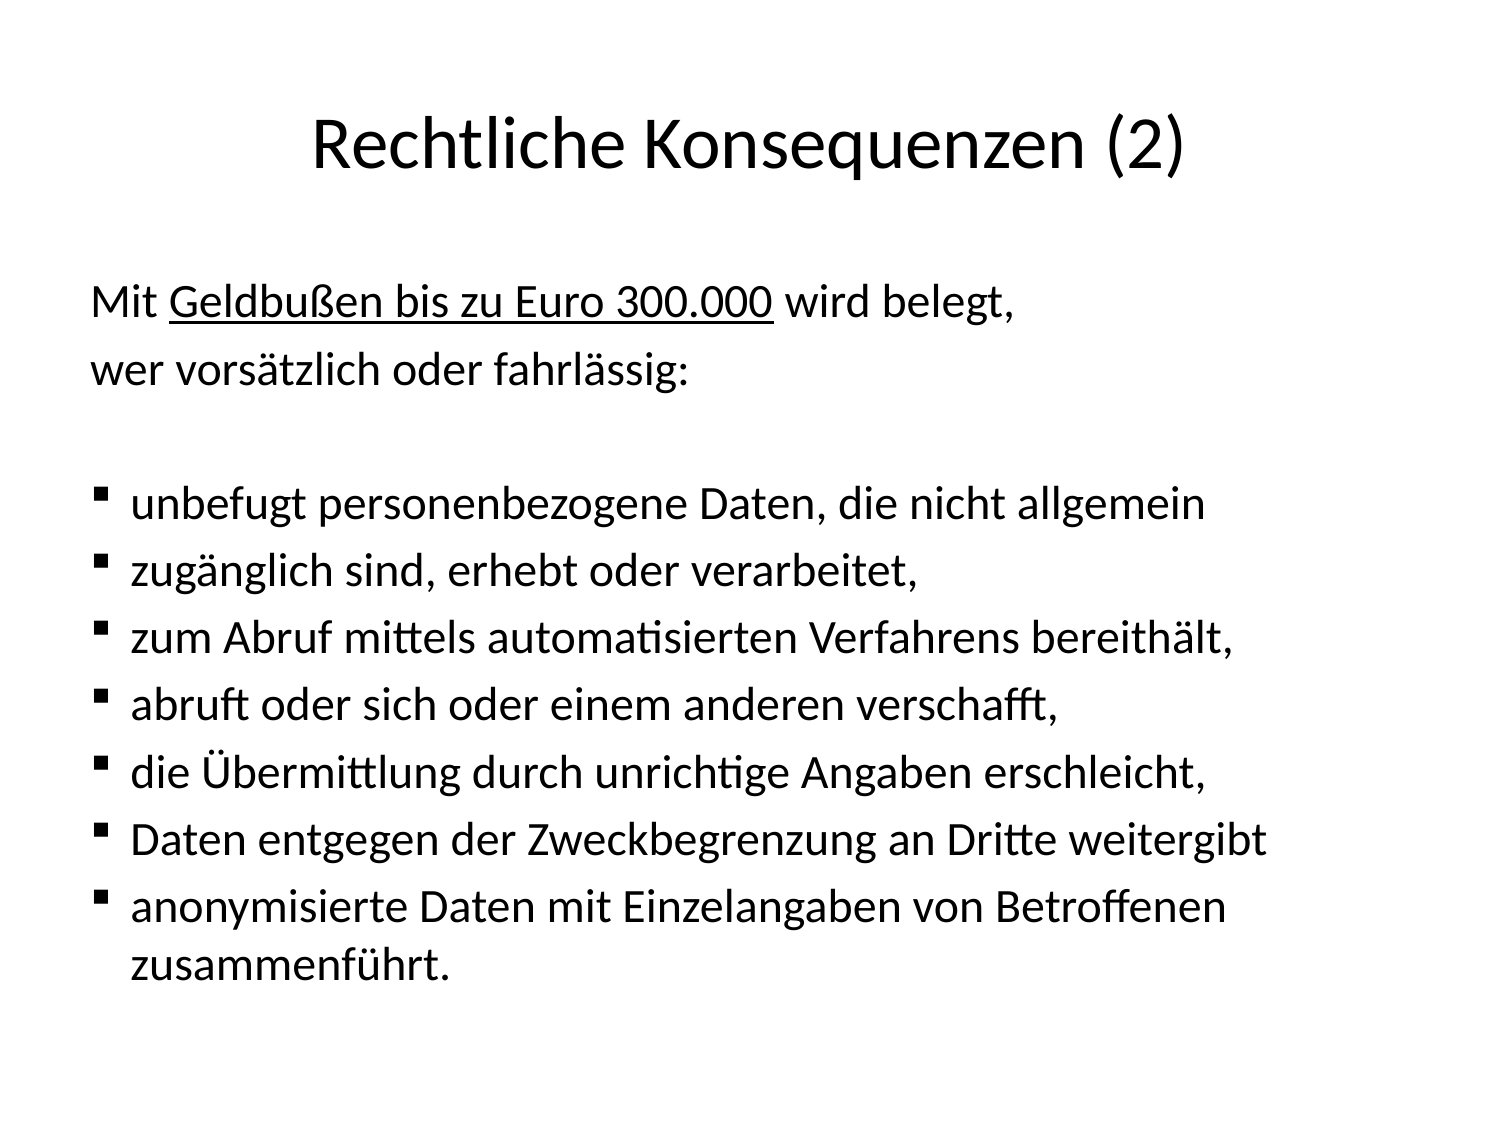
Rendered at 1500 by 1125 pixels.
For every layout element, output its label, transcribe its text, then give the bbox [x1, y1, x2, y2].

title Rechtliche Konsequenzen (2) [75, 45, 1425, 233]
list Mit Geldbußen bis zu Euro 300.000 wird belegt, wer vorsätzlich oder fahrlässig: unbefugt personenbezogene Daten, die nicht allgemein zugänglich sind, erhebt oder verarbeitet, zum Abruf mittels automatisierten Verfahrens bereithält, abruft oder sich oder einem anderen verschafft, die Übermittlung durch unrichtige Angaben erschleicht, Daten entgegen der Zweckbegrenzung an Dritte weitergibt anonymisierte Daten mit Einzelangaben von Betroffenen zusammenführt. [75, 262, 1425, 1005]
